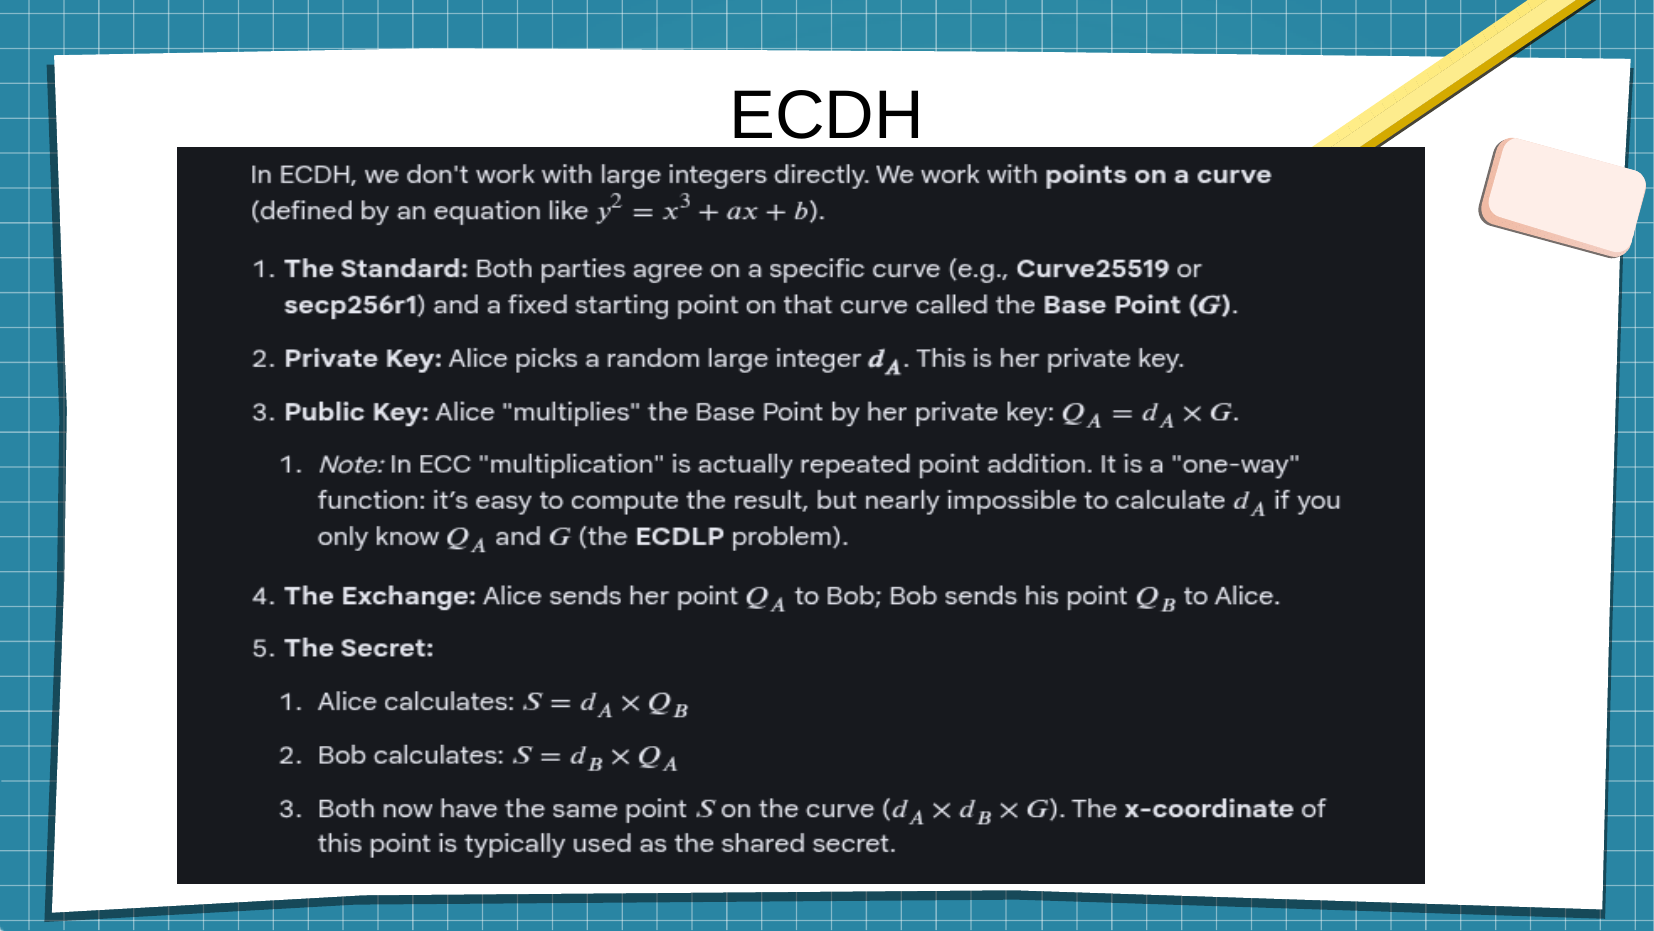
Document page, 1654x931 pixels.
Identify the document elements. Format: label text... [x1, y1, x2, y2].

title ECDH [82, 37, 1571, 193]
picture [177, 147, 1425, 884]
